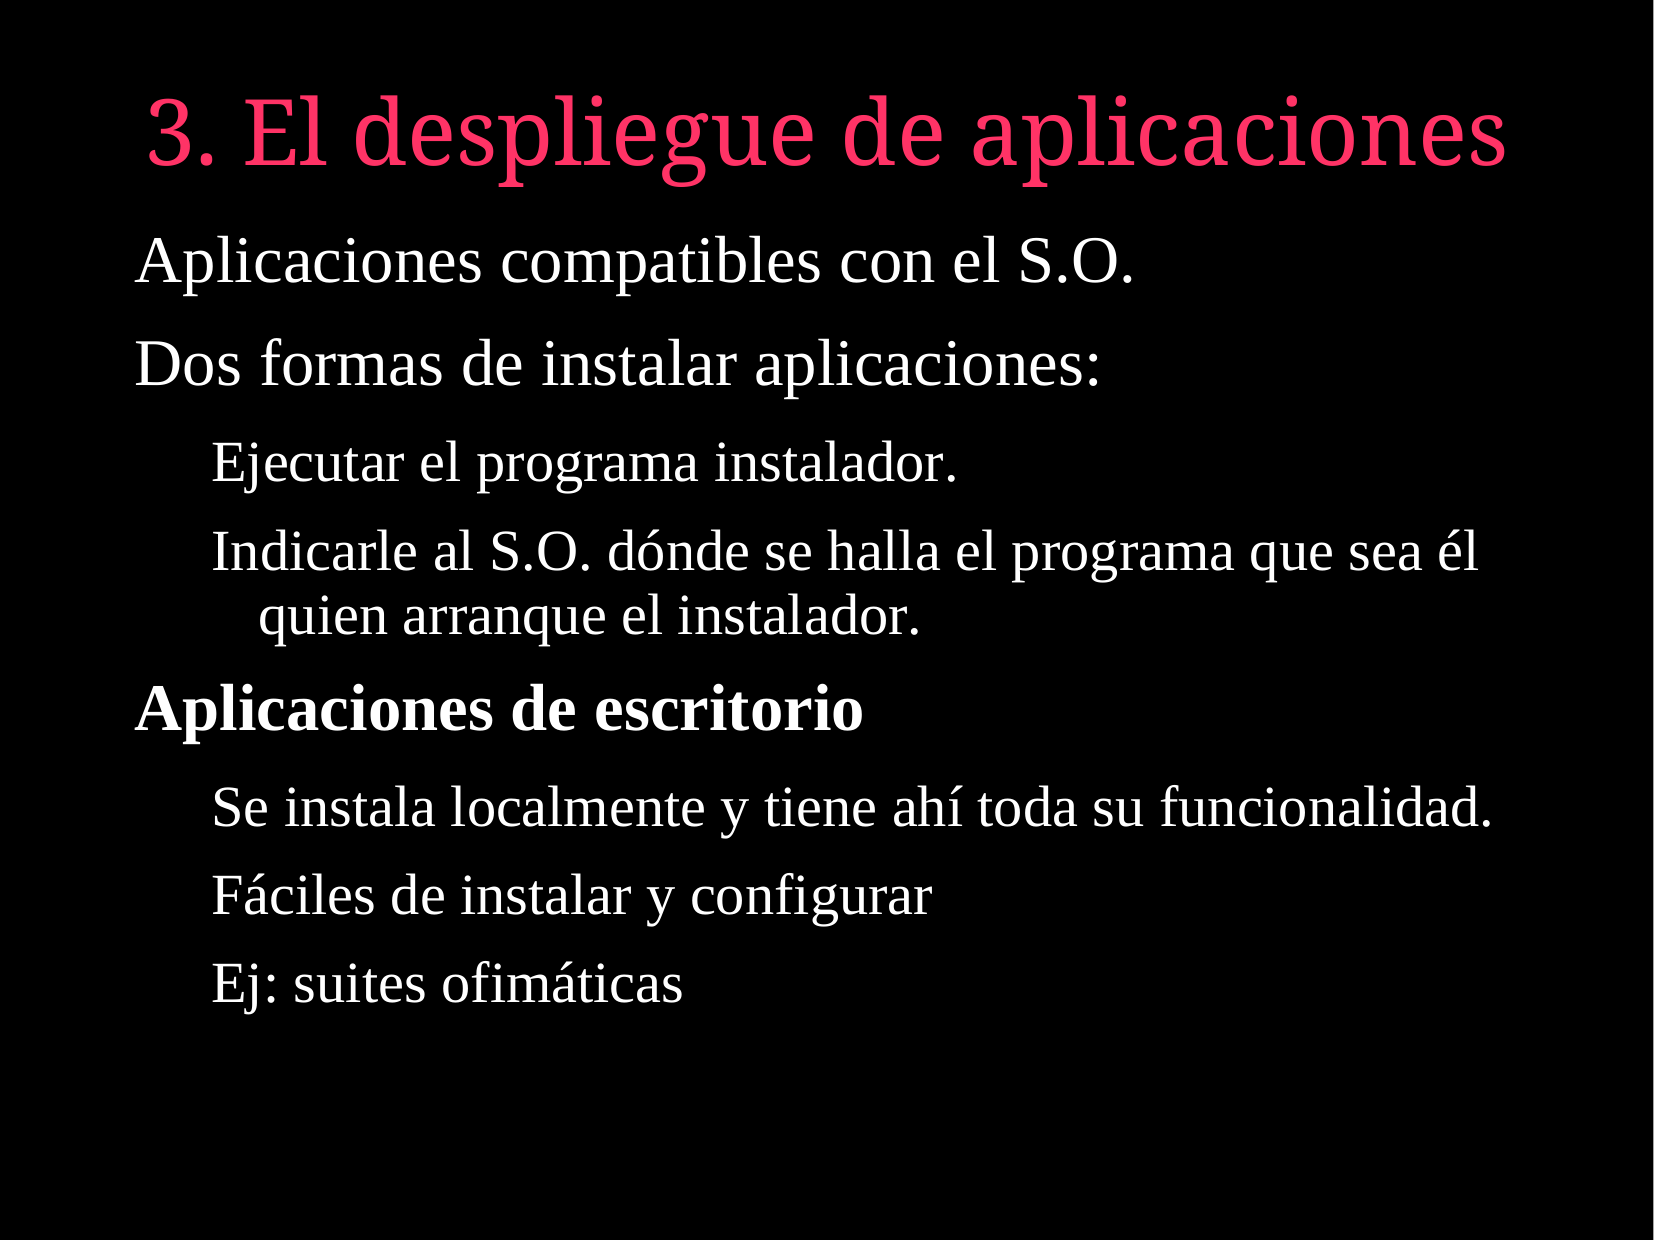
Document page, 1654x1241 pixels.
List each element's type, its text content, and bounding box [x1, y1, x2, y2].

title 3. El despliegue de aplicaciones [121, 26, 1534, 234]
list Aplicaciones compatibles con el S.O. Dos formas de instalar aplicaciones: Ejecutar el programa instalador. Indicarle al S.O. dónde se halla el programa que sea él quien arranque el instalador. Aplicaciones de escritorio Se instala localmente y tiene ahí toda su funcionalidad. Fáciles de instalar y configurar Ej: suites ofimáticas [116, 222, 1530, 1087]
